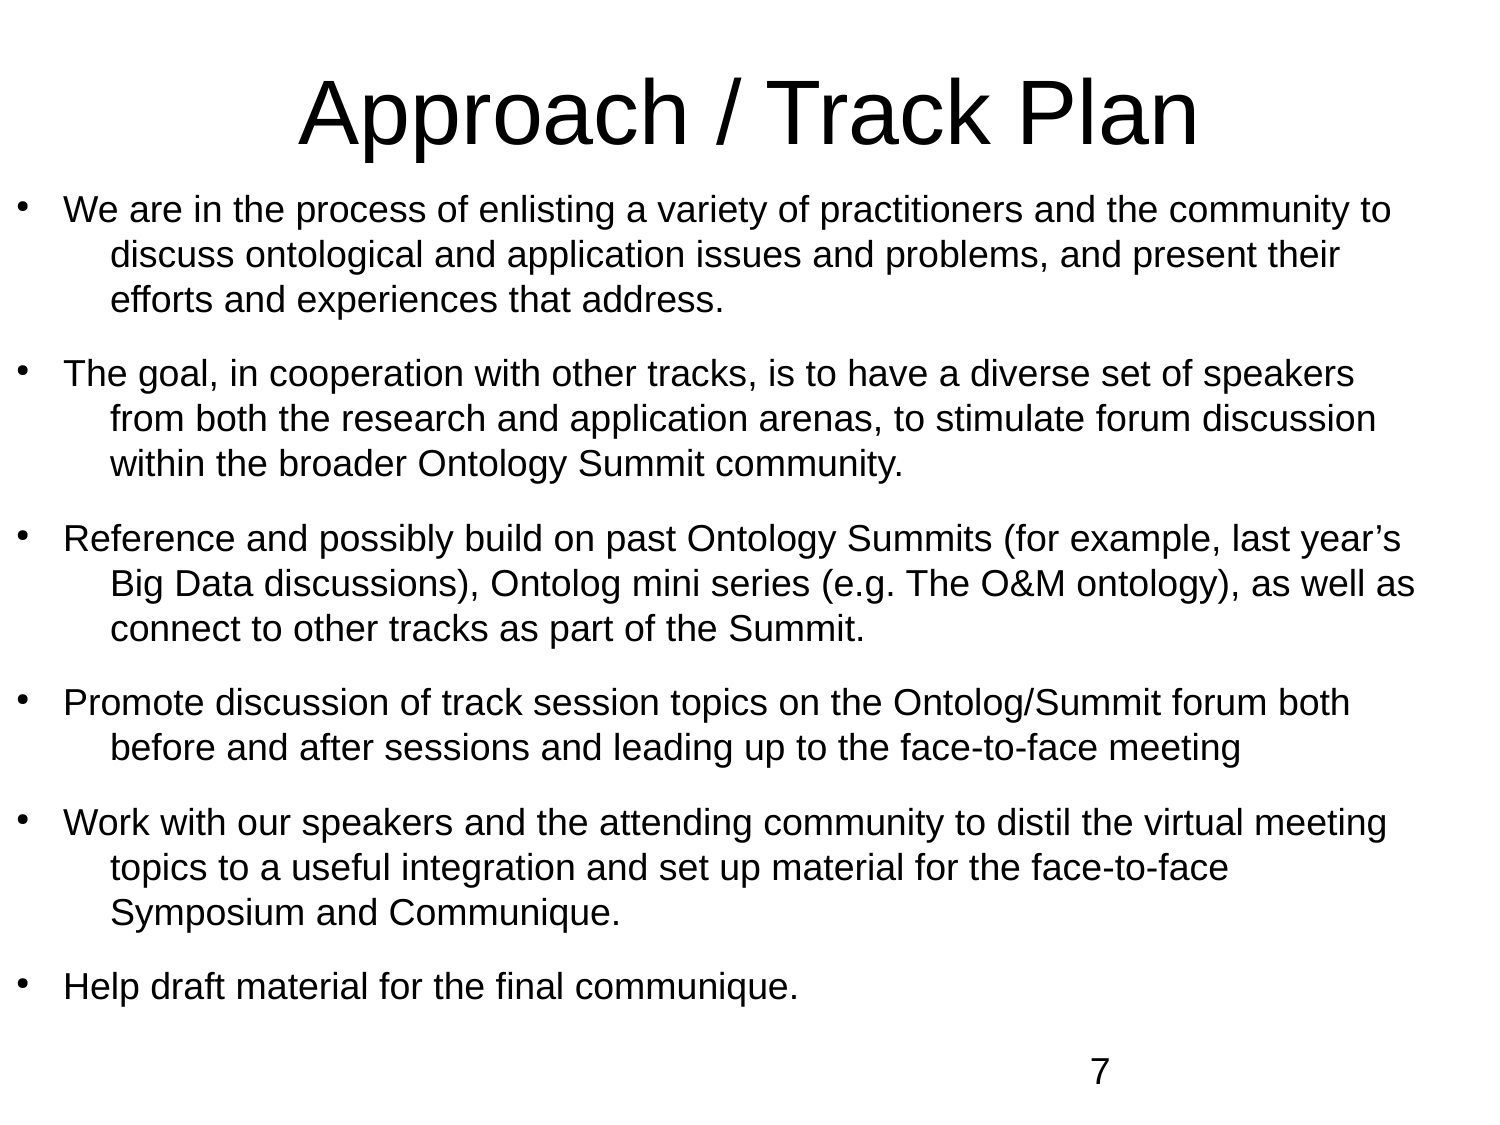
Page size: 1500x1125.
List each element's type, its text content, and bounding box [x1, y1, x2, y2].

text_box <number> [1074, 1042, 1425, 1103]
list We are in the process of enlisting a variety of practitioners and the community to discuss ontological and application issues and problems, and present their efforts and experiences that address. The goal, in cooperation with other tracks, is to have a diverse set of speakers from both the research and application arenas, to stimulate forum discussion within the broader Ontology Summit community. Reference and possibly build on past Ontology Summits (for example, last year’s Big Data discussions), Ontolog mini series (e.g. The O&M ontology), as well as connect to other tracks as part of the Summit. Promote discussion of track session topics on the Ontolog/Summit forum both before and after sessions and leading up to the face-to-face meeting Work with our speakers and the attending community to distil the virtual meeting topics to a useful integration and set up material for the face-to-face Symposium and Communique. Help draft material for the final communique. [1, 177, 1450, 1043]
title Approach / Track Plan [75, 45, 1425, 177]
